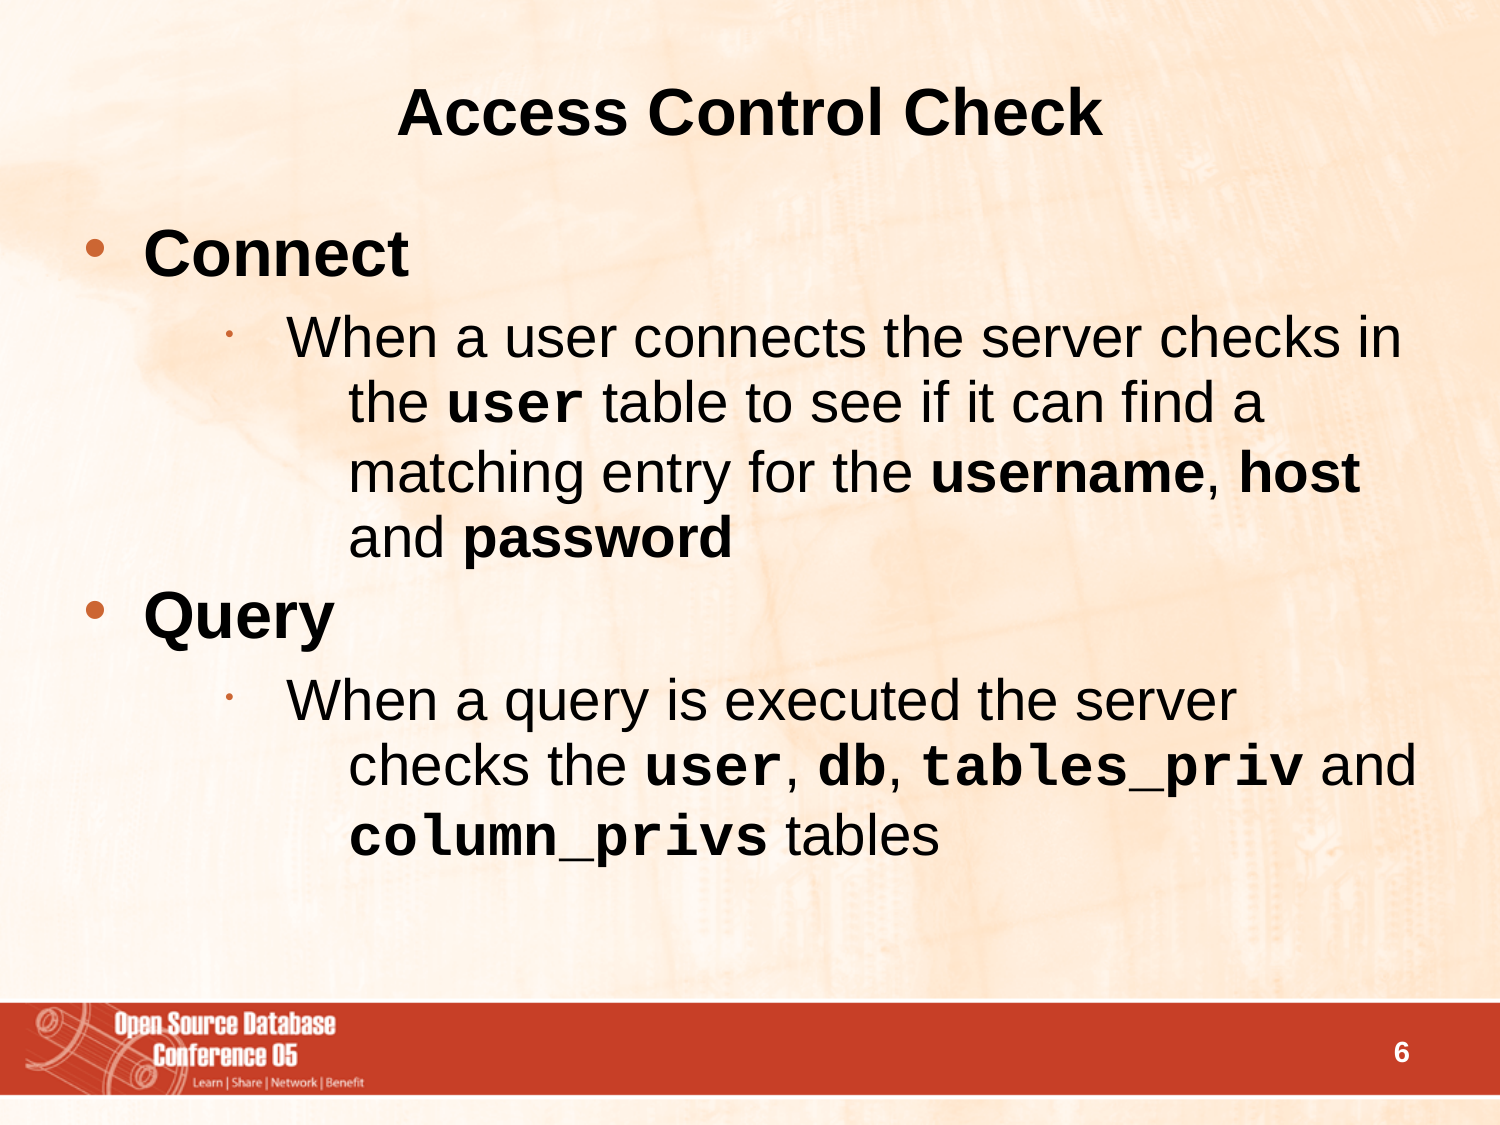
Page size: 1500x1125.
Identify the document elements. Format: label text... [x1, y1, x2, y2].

title Access Control Check [75, 18, 1426, 207]
picture [0, 0, 1500, 1125]
list Connect When a user connects the server checks in the user table to see if it can find a matching entry for the username, host and password Query When a query is executed the server checks the user, db, tables_priv and column_privs tables [75, 220, 1426, 977]
